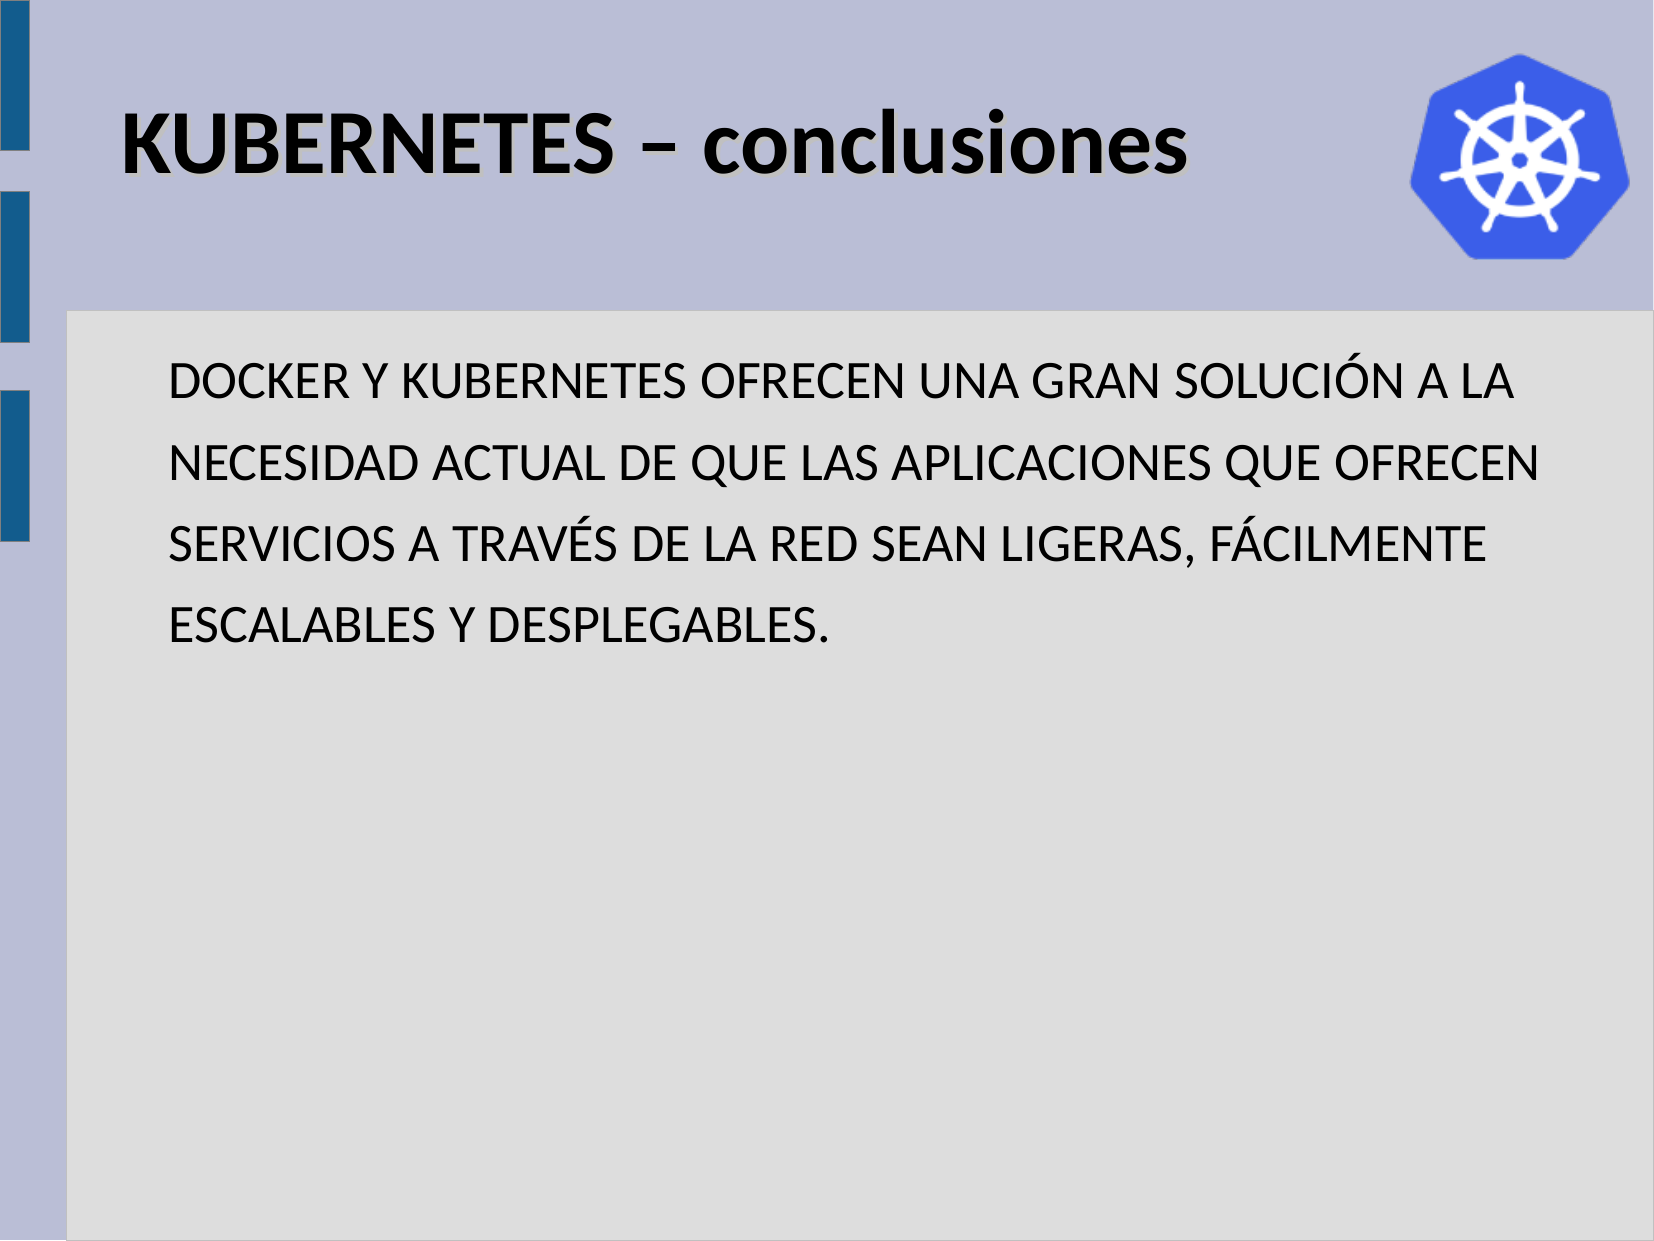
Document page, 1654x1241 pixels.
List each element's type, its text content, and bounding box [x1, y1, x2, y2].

picture [1382, 47, 1654, 267]
text_box DOCKER Y KUBERNETES OFRECEN UNA GRAN SOLUCIÓN A LA NECESIDAD ACTUAL DE QUE LAS APLICACIONES QUE OFRECEN SERVICIOS A TRAVÉS DE LA RED SEAN LIGERAS, FÁCILMENTE ESCALABLES Y DESPLEGABLES. [118, 323, 1583, 1241]
text_box KUBERNETES – conclusiones [106, 97, 1382, 225]
